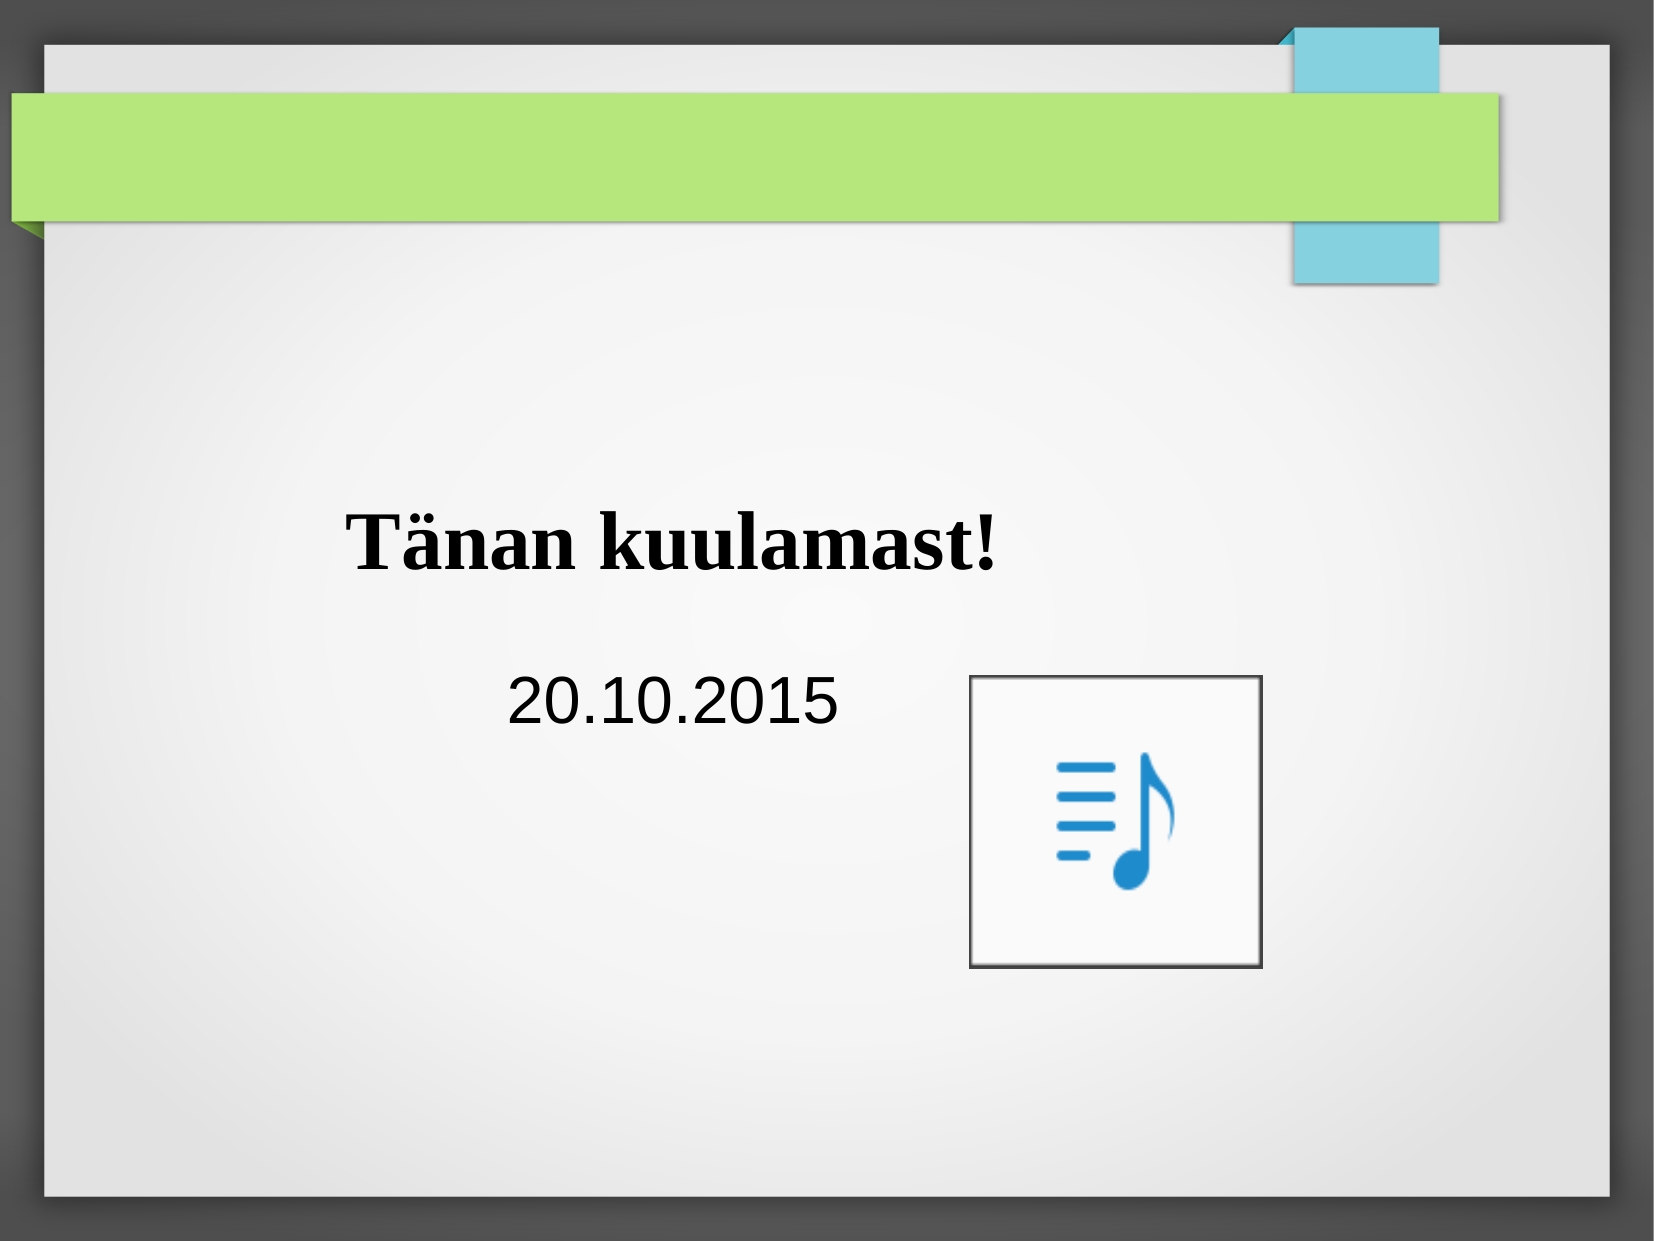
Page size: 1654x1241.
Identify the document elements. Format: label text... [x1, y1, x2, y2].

picture [0, 0, 1654, 1241]
text_box [968, 674, 1264, 970]
subtitle Tänan kuulamast! 20.10.2015 [82, 0, 1264, 1026]
